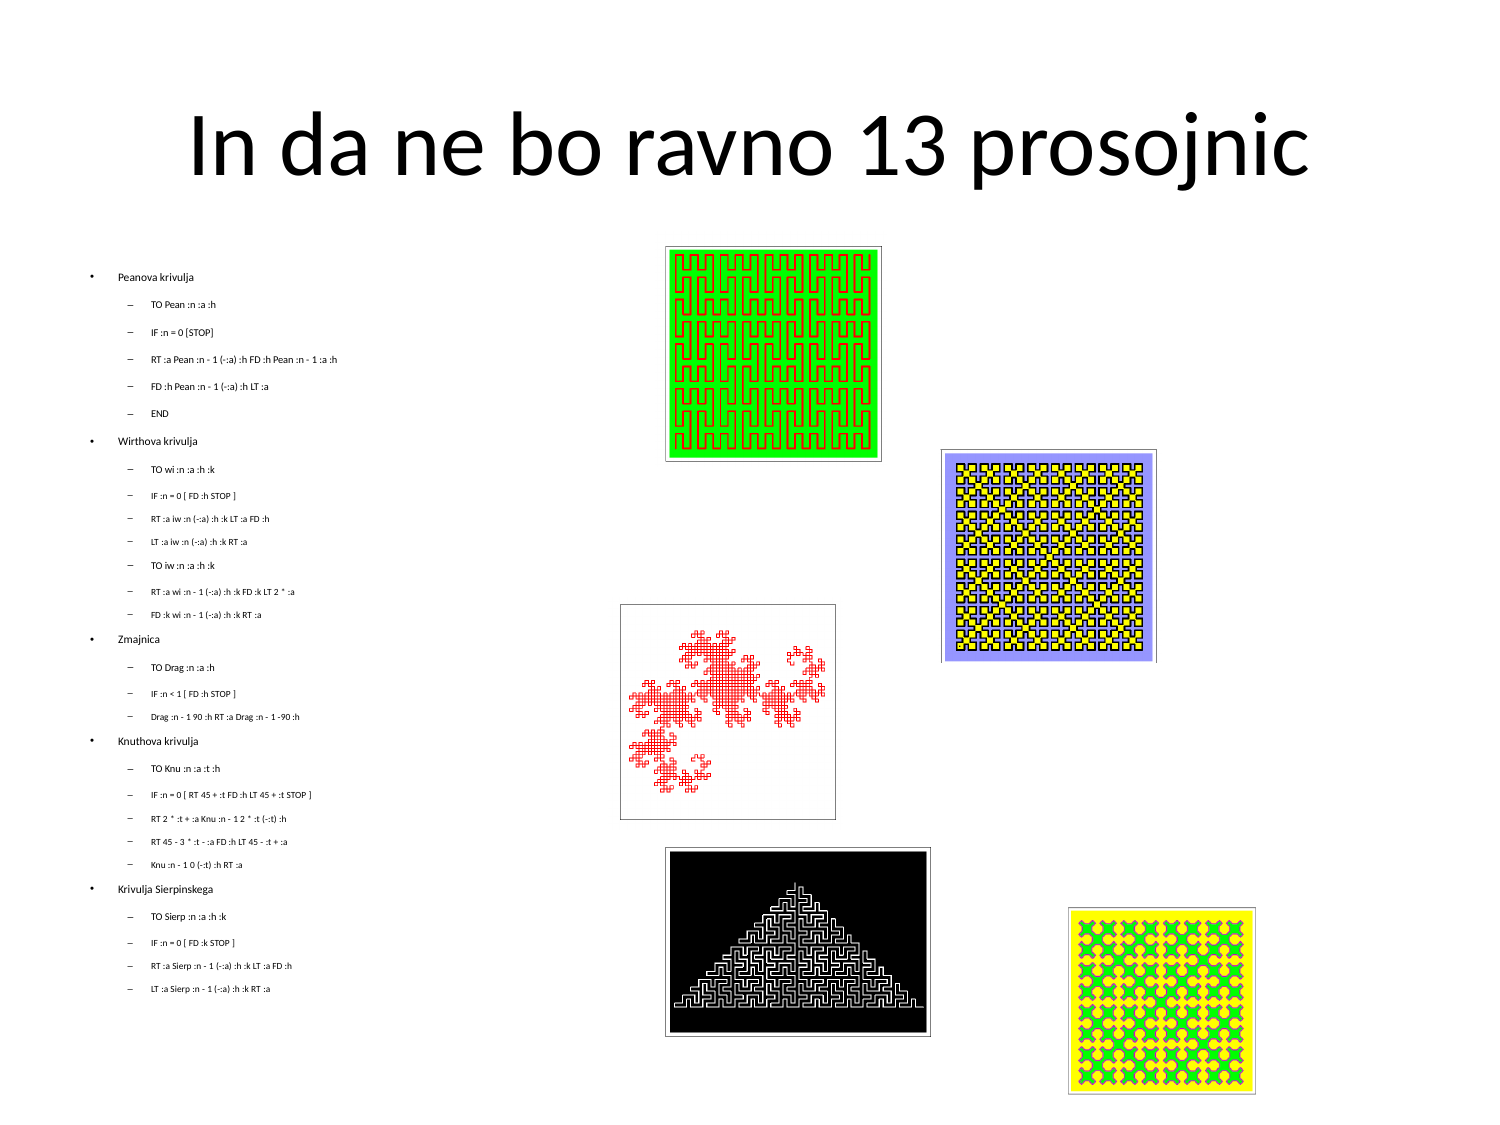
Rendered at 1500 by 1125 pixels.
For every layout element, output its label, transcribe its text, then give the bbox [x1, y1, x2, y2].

picture [655, 231, 887, 467]
picture [654, 846, 939, 1049]
title In da ne bo ravno 13 prosojnic [75, 45, 1425, 233]
picture [1060, 899, 1263, 1099]
picture [938, 448, 1162, 663]
picture [608, 597, 843, 830]
list Peanova krivulja TO Pean :n :a :h IF :n = 0 [STOP] RT :a Pean :n - 1 (-:a) :h FD :h Pean :n - 1 :a :h FD :h Pean :n - 1 (-:a) :h LT :a END Wirthova krivulja TO wi :n :a :h :k IF :n = 0 [ FD :h STOP ] RT :a iw :n (-:a) :h :k LT :a FD :h LT :a iw :n (-:a) :h :k RT :a TO iw :n :a :h :k RT :a wi :n - 1 (-:a) :h :k FD :k LT 2 * :a FD :k wi :n - 1 (-:a) :h :k RT :a Zmajnica TO Drag :n :a :h IF :n < 1 [ FD :h STOP ] Drag :n - 1 90 :h RT :a Drag :n - 1 -90 :h Knuthova krivulja TO Knu :n :a :t :h IF :n = 0 [ RT 45 + :t FD :h LT 45 + :t STOP ] RT 2 * :t + :a Knu :n - 1 2 * :t (-:t) :h RT 45 - 3 * :t - :a FD :h LT 45 - :t + :a Knu :n - 1 0 (-:t) :h RT :a Krivulja Sierpinskega TO Sierp :n :a :h :k IF :n = 0 [ FD :k STOP ] RT :a Sierp :n - 1 (-:a) :h :k LT :a FD :h LT :a Sierp :n - 1 (-:a) :h :k RT :a [75, 262, 1425, 1005]
